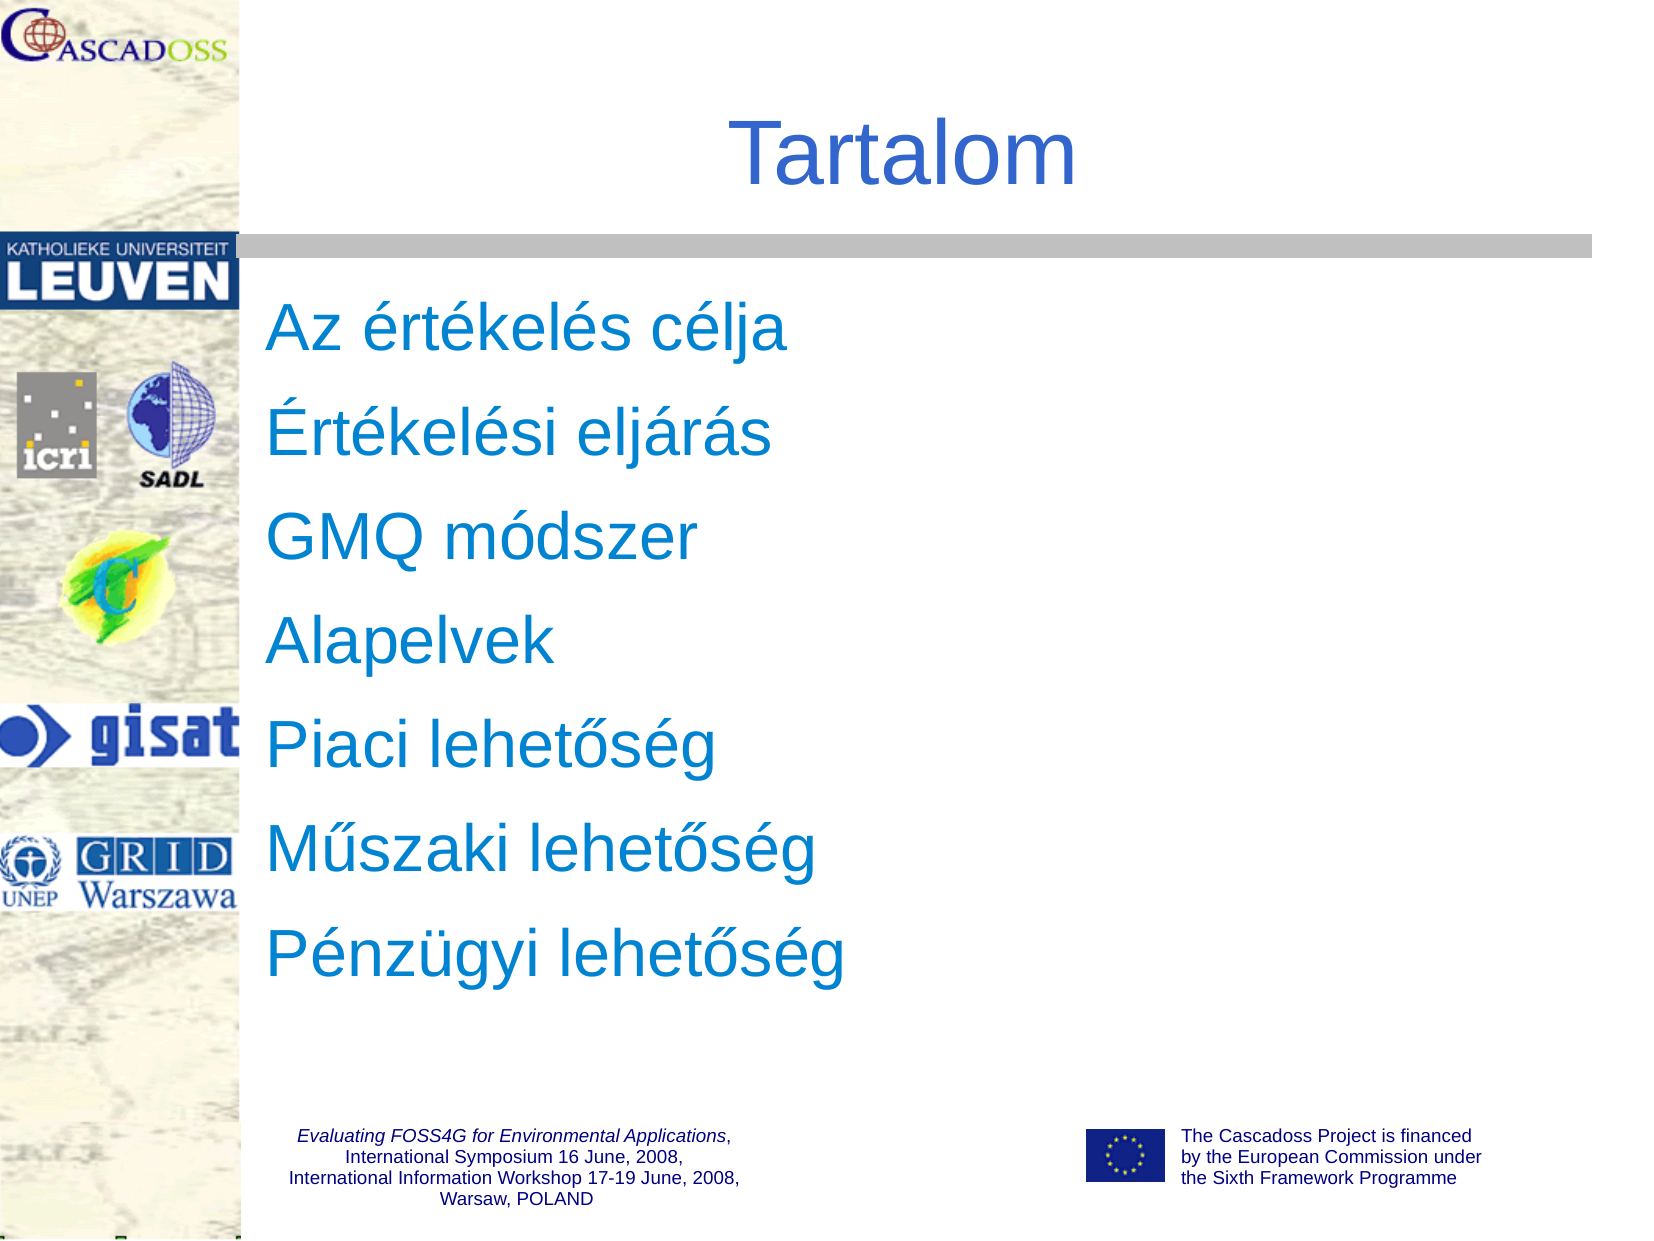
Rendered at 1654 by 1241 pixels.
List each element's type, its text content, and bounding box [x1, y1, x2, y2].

list Az értékelés célja Értékelési eljárás GMQ módszer Alapelvek Piaci lehetőség Műszaki lehetőség Pénzügyi lehetőség [265, 290, 1571, 1093]
picture [1086, 1129, 1165, 1182]
title Tartalom [236, 49, 1571, 257]
picture [0, 0, 241, 1241]
